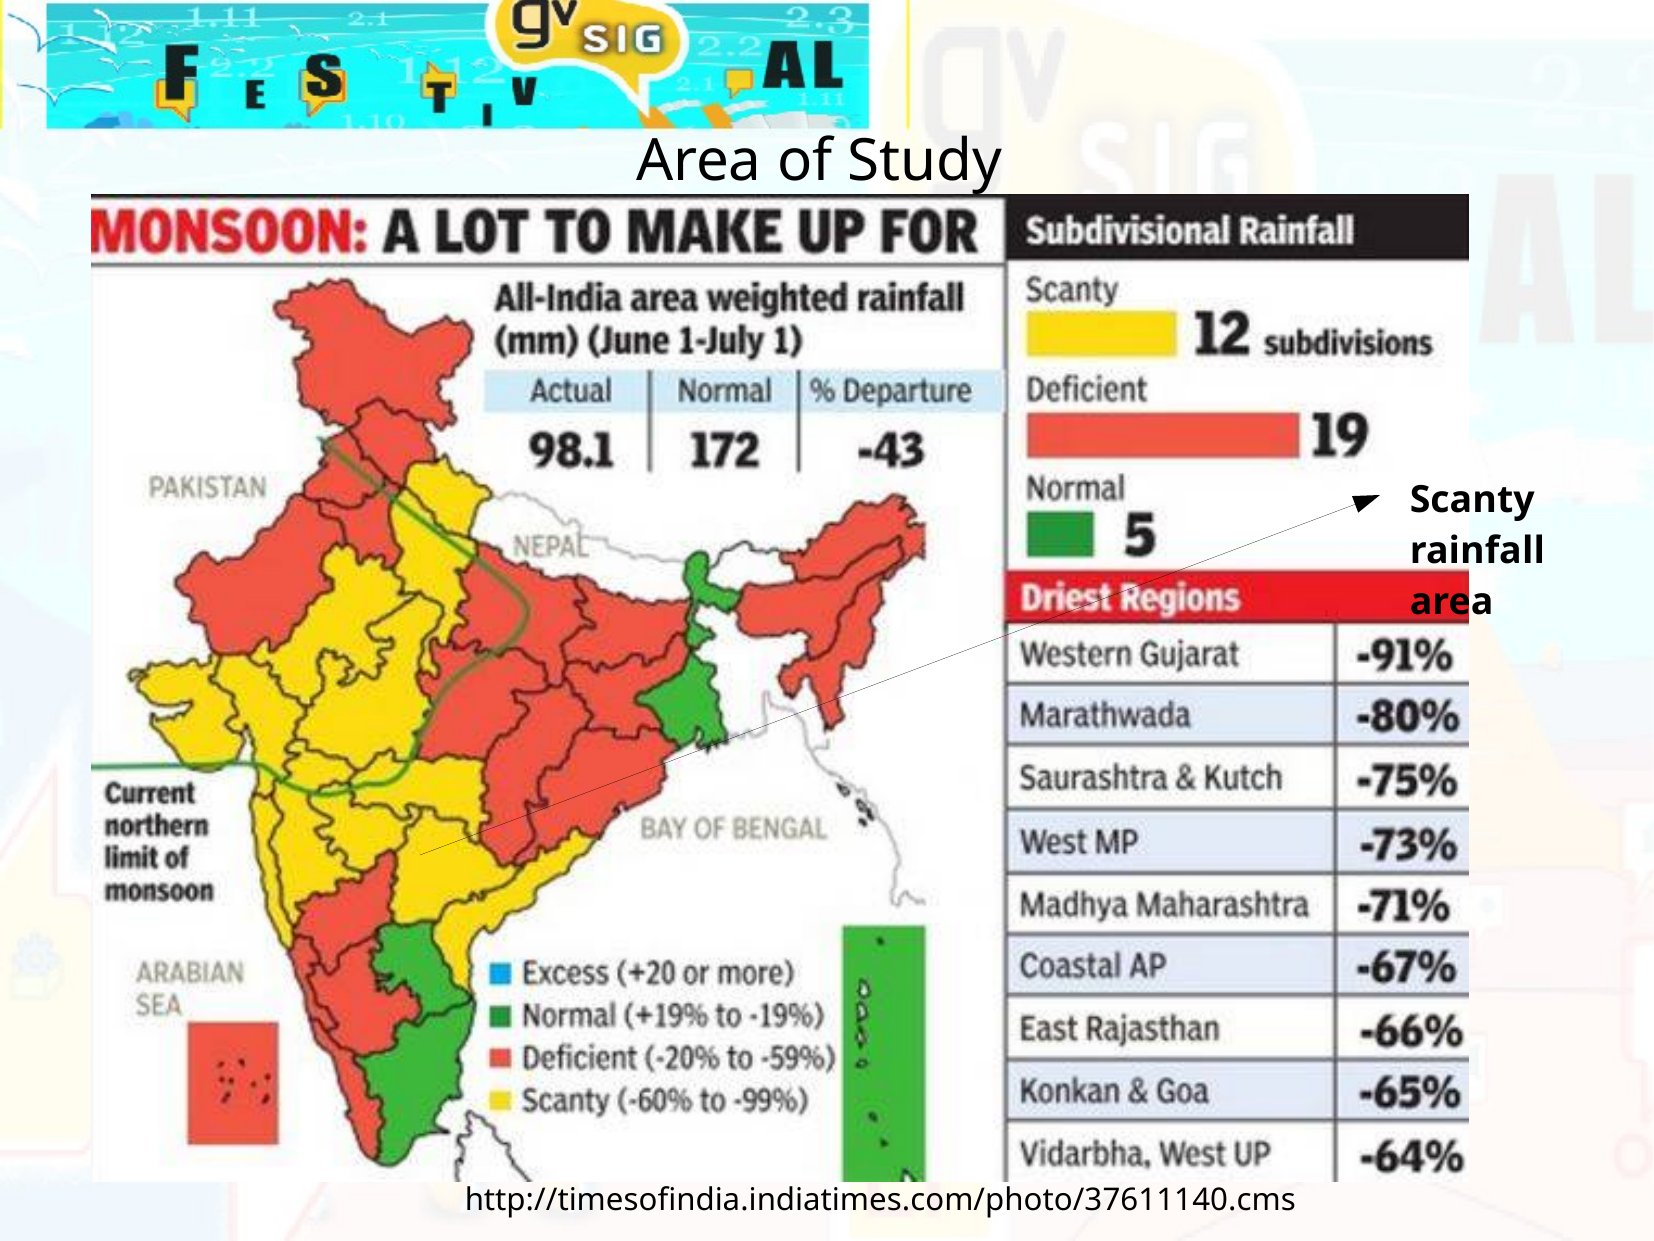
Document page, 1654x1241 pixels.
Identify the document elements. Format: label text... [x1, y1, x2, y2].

text_box http://timesofindia.indiatimes.com/photo/37611140.cms [450, 1182, 1336, 1221]
title Area of Study [82, 105, 1571, 211]
picture [0, 0, 1654, 1241]
text_box Scanty rainfall area [1395, 465, 1654, 571]
